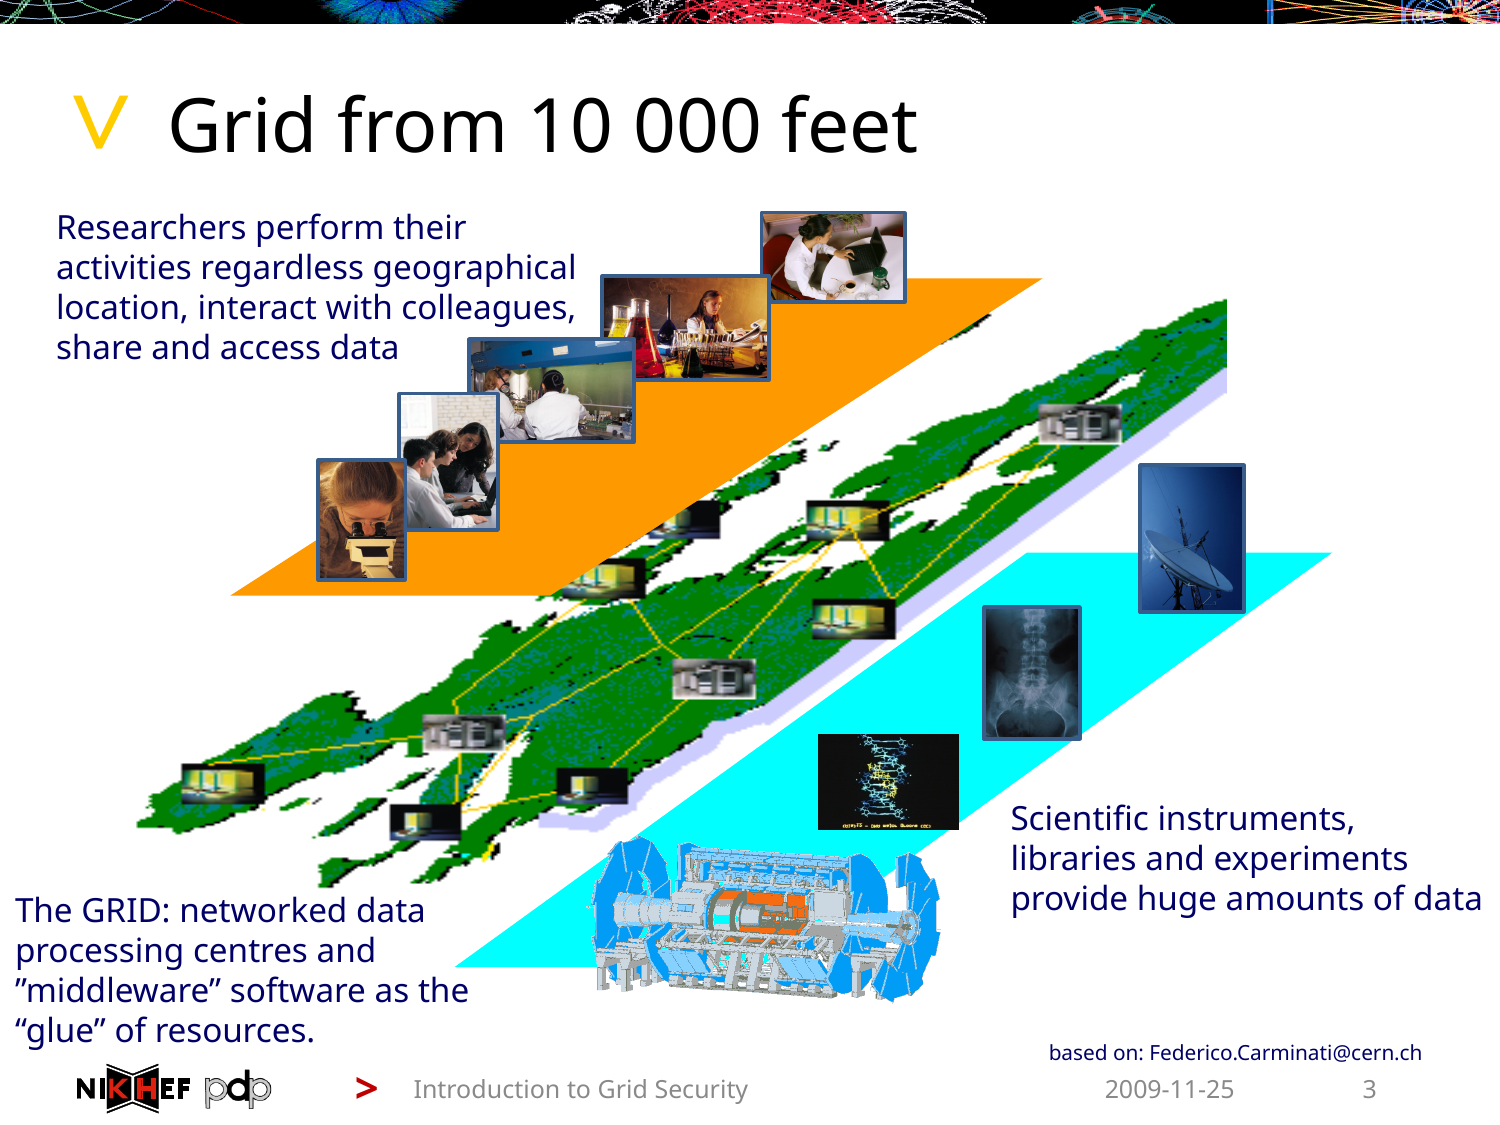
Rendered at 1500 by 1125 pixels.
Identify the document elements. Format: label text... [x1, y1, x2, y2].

text_box Researchers perform their activities regardless geographical location, interact with colleagues, share and access data [41, 199, 610, 374]
chart [986, 609, 1078, 737]
chart [471, 341, 632, 440]
text_box Scientific instruments, libraries and experiments provide huge amounts of data [996, 790, 1500, 924]
chart [401, 395, 496, 528]
text_box 2009-11-25 [1089, 1073, 1266, 1103]
text_box Introduction to Grid Security [398, 1066, 938, 1103]
text_box based on: Federico.Carminati@cern.ch [1033, 1034, 1500, 1073]
picture [1006, 630, 1227, 790]
text_box [701, 552, 1333, 823]
text_box [454, 877, 578, 968]
picture [132, 287, 1227, 1028]
chart [763, 214, 903, 300]
chart [1142, 467, 1242, 610]
chart [610, 278, 767, 378]
text_box [942, 830, 950, 836]
text_box The GRID: networked data processing centres and ”middleware” software as the “glue” of resources. [0, 881, 569, 1056]
chart [320, 462, 404, 578]
text_box 3 [1347, 1073, 1426, 1102]
title Grid from 10 000 feet [152, 56, 1426, 188]
text_box [230, 278, 1043, 596]
